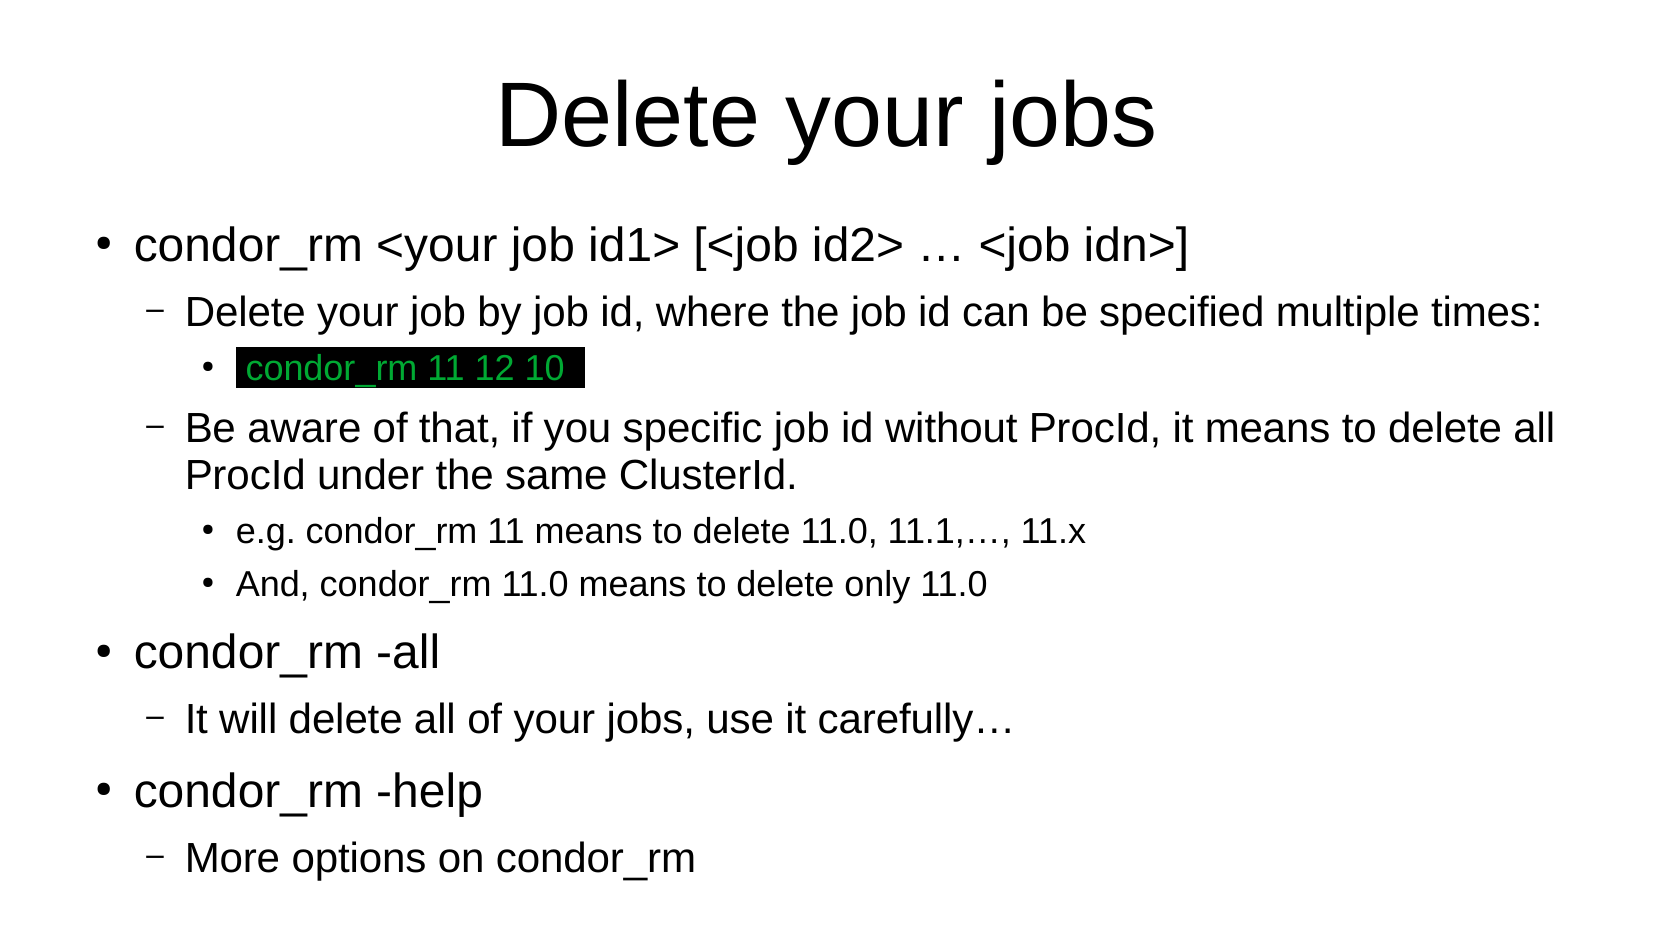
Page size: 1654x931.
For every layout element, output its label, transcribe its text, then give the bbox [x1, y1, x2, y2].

list condor_rm <your job id1> [<job id2> … <job idn>] Delete your job by job id, where the job id can be specified multiple times: condor_rm 11 12 10 Be aware of that, if you specific job id without ProcId, it means to delete all ProcId under the same ClusterId. e.g. condor_rm 11 means to delete 11.0, 11.1,…, 11.x And, condor_rm 11.0 means to delete only 11.0 condor_rm -all It will delete all of your jobs, use it carefully… condor_rm -help More options on condor_rm [82, 217, 1571, 901]
title Delete your jobs [82, 37, 1571, 193]
